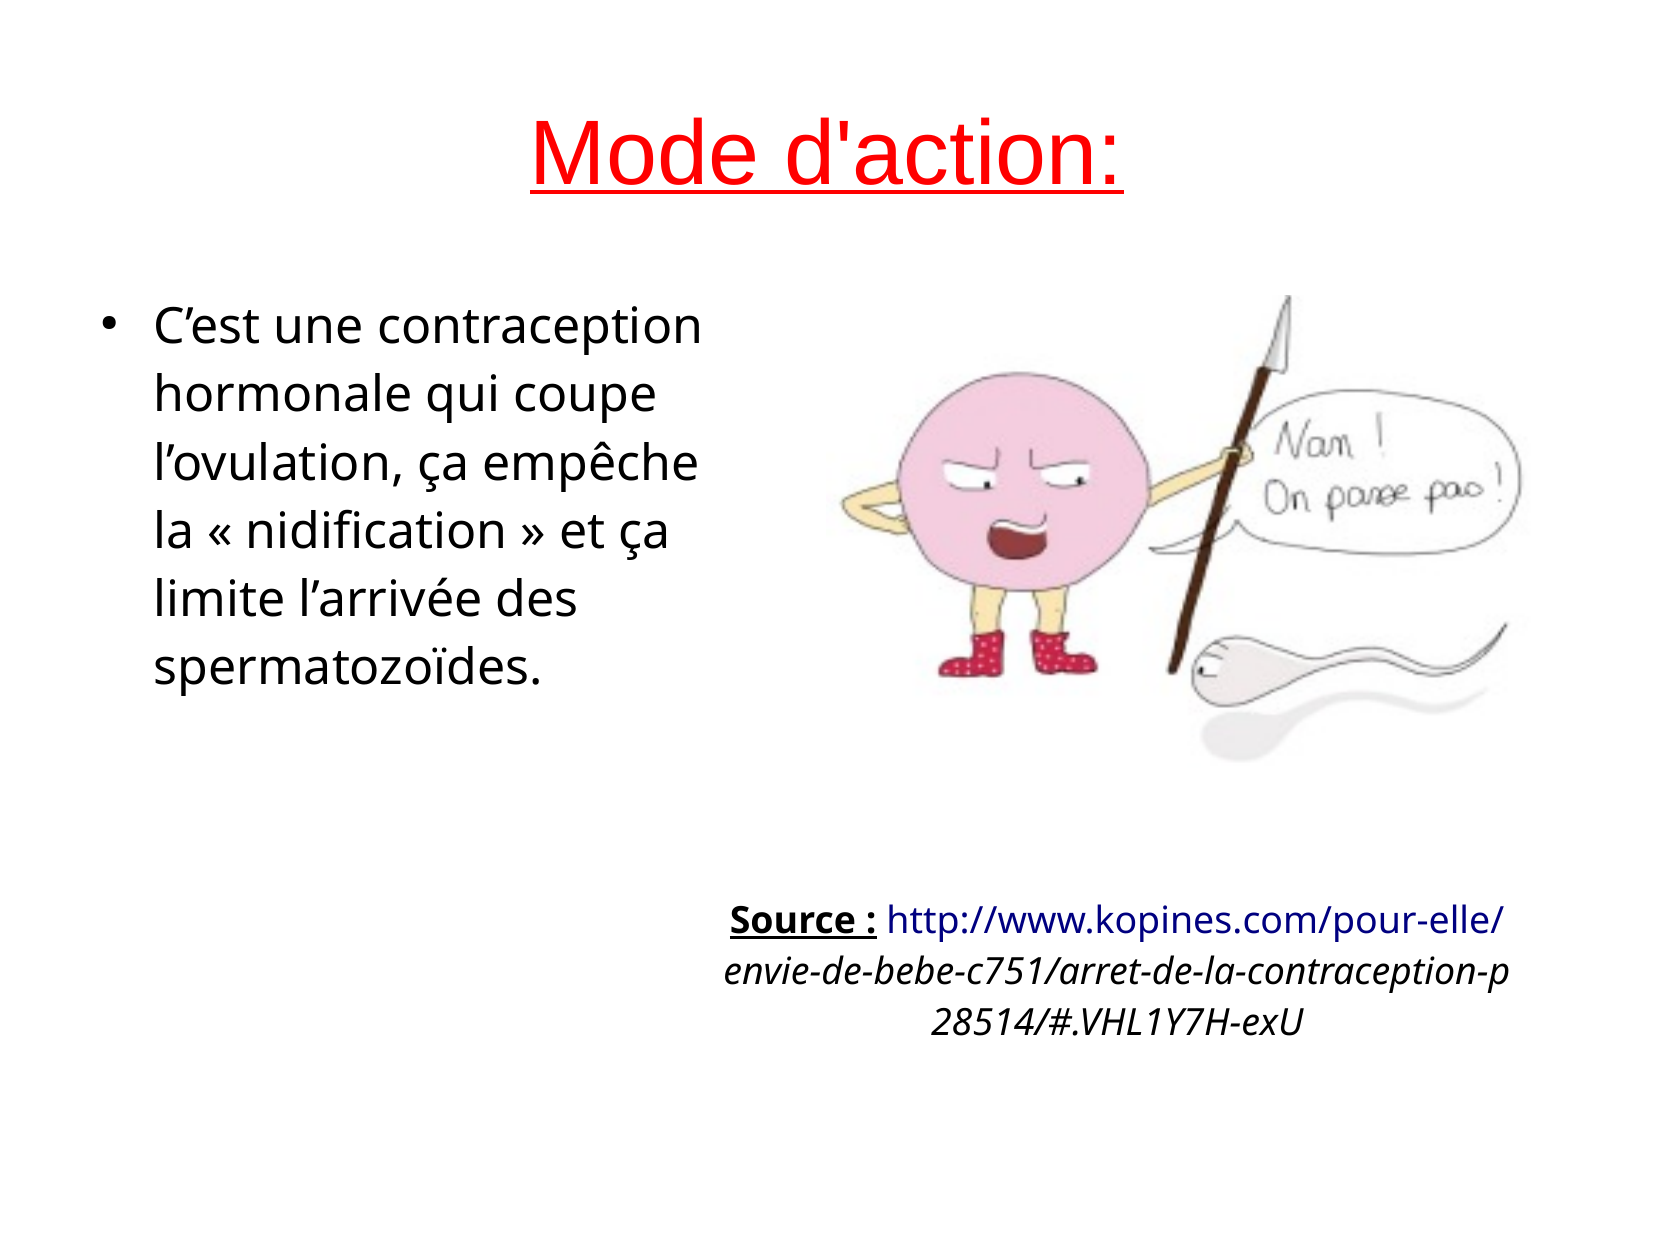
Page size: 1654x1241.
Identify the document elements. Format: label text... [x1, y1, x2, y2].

list C’est une contraception hormonale qui coupe l’ovulation, ça empêche la « nidification » et ça limite l’arrivée des spermatozoïdes. [82, 290, 739, 1010]
title Mode d'action: [82, 49, 1571, 257]
picture [826, 295, 1536, 768]
text_box Source : http://www.kopines.com/pour-elle/ envie-de-bebe-c751/arret-de-la-contraception-p 28514/#.VHL1Y7H-exU [708, 885, 1593, 1059]
